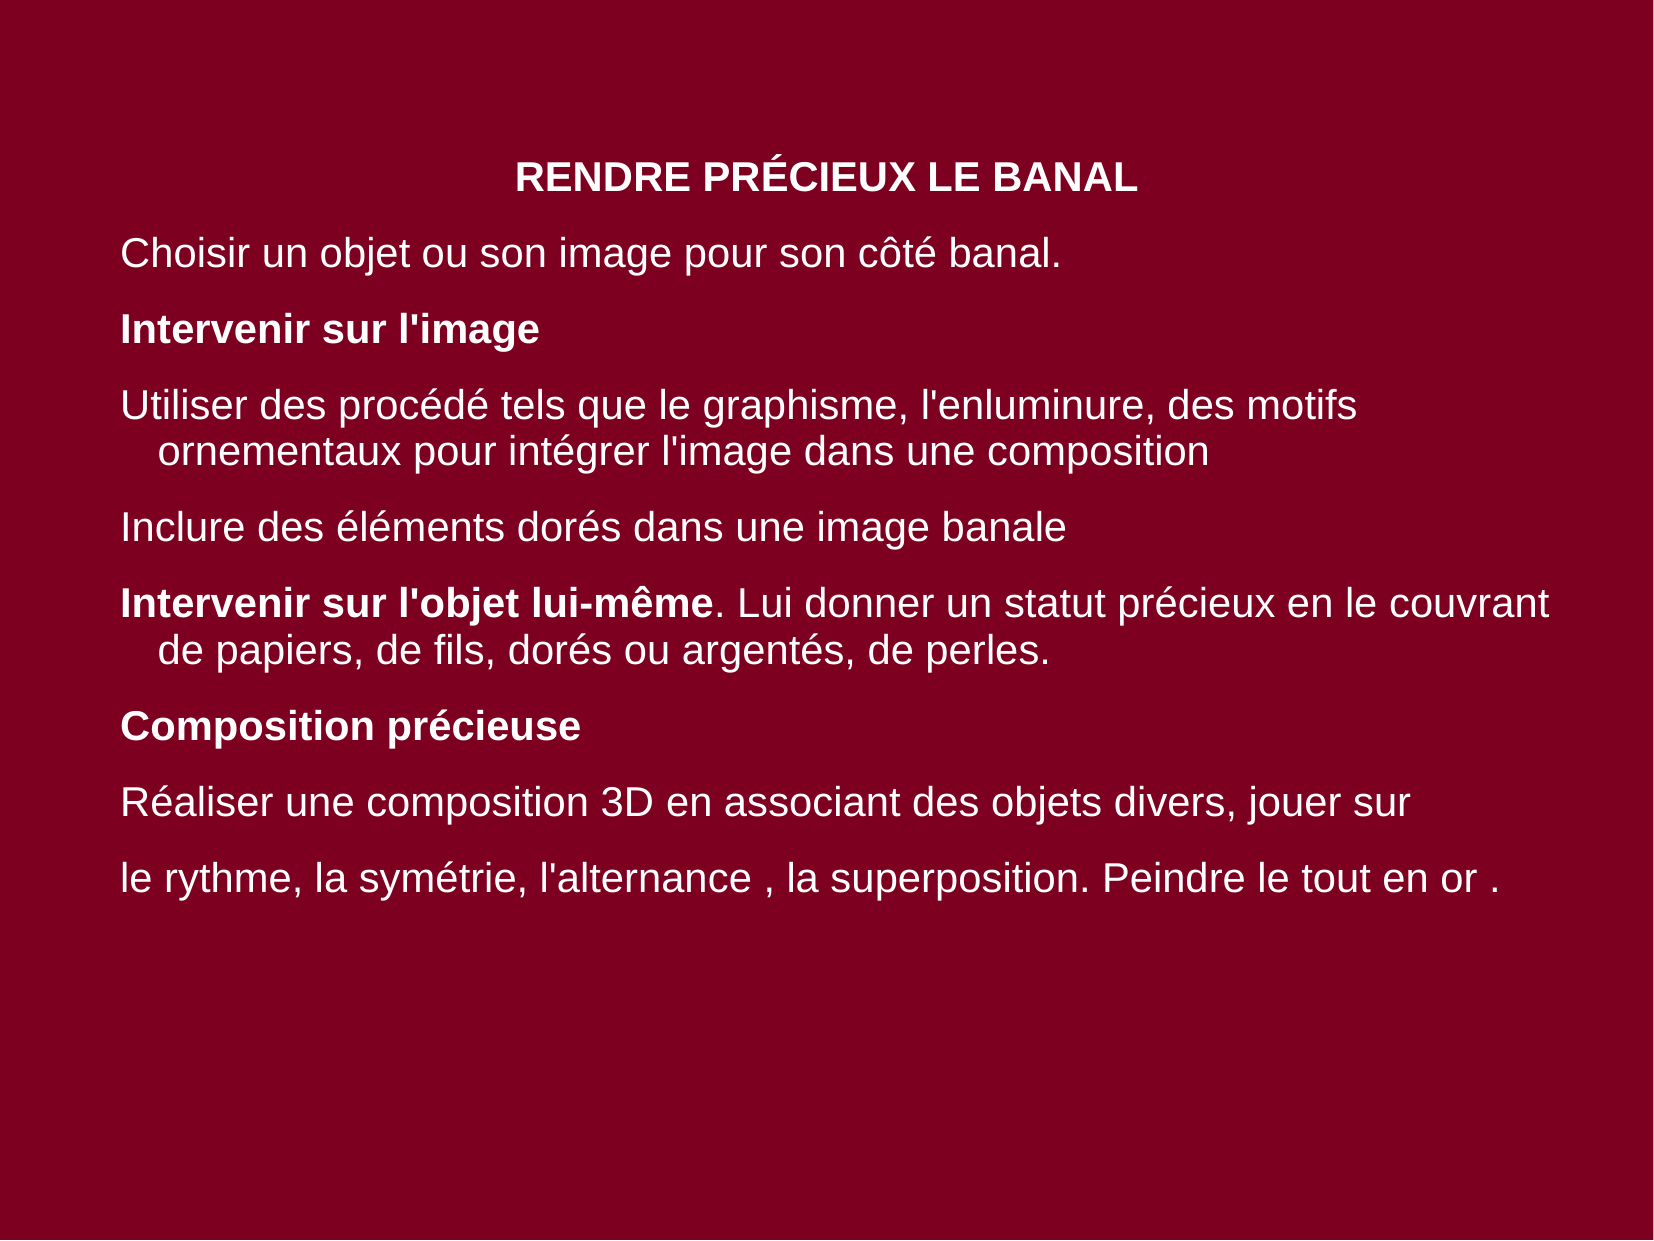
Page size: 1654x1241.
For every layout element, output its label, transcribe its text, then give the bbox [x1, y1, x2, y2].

list RENDRE PRÉCIEUX LE BANAL Choisir un objet ou son image pour son côté banal. Intervenir sur l'image Utiliser des procédé tels que le graphisme, l'enluminure, des motifs ornementaux pour intégrer l'image dans une composition Inclure des éléments dorés dans une image banale Intervenir sur l'objet lui-même. Lui donner un statut précieux en le couvrant de papiers, de fils, dorés ou argentés, de perles. Composition précieuse Réaliser une composition 3D en associant des objets divers, jouer sur le rythme, la symétrie, l'alternance , la superposition. Peindre le tout en or . [82, 153, 1571, 1134]
